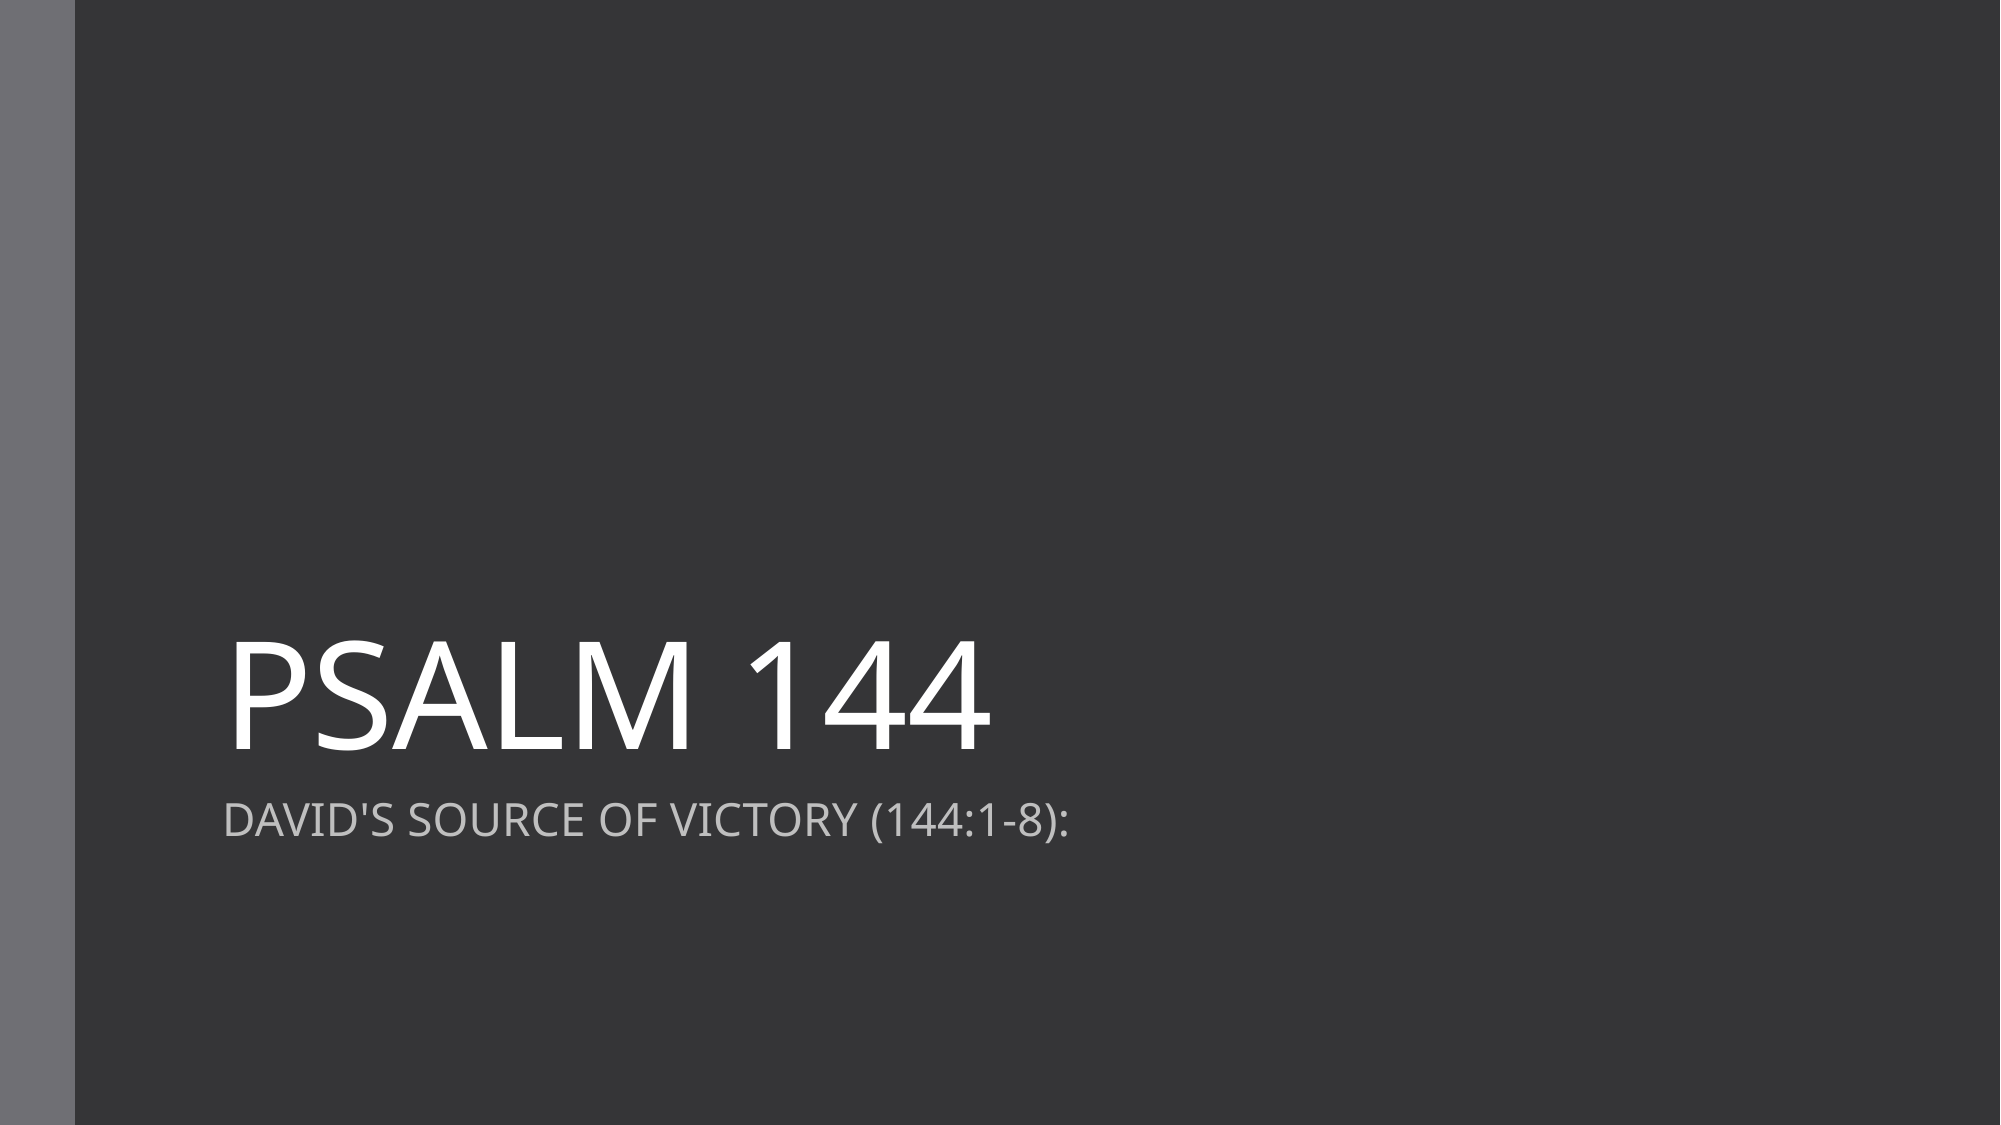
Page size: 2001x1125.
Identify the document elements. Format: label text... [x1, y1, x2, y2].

subtitle DAVID'S SOURCE OF VICTORY (144:1-8): [206, 787, 1752, 1066]
title PSALM 144 [206, 124, 1752, 787]
